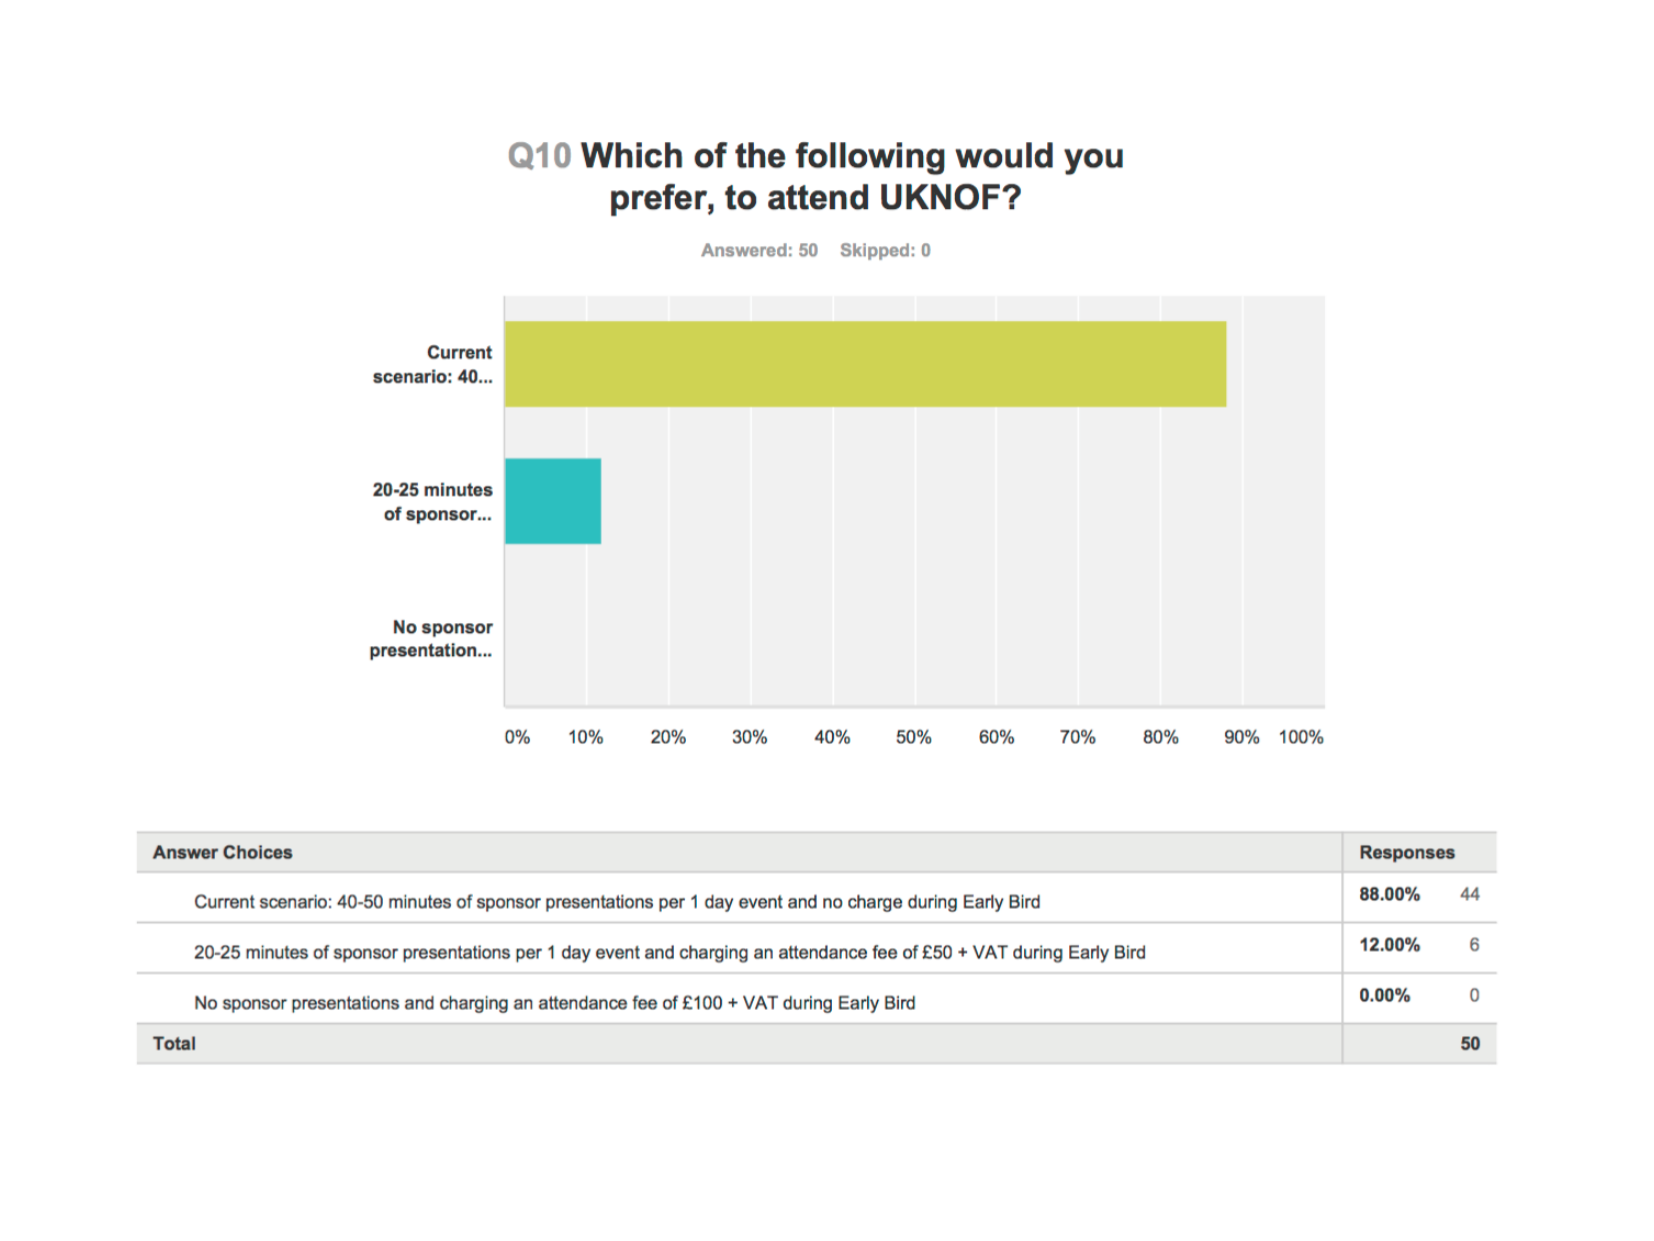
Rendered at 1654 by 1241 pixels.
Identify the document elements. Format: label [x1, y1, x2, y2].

picture [114, 119, 1539, 1079]
